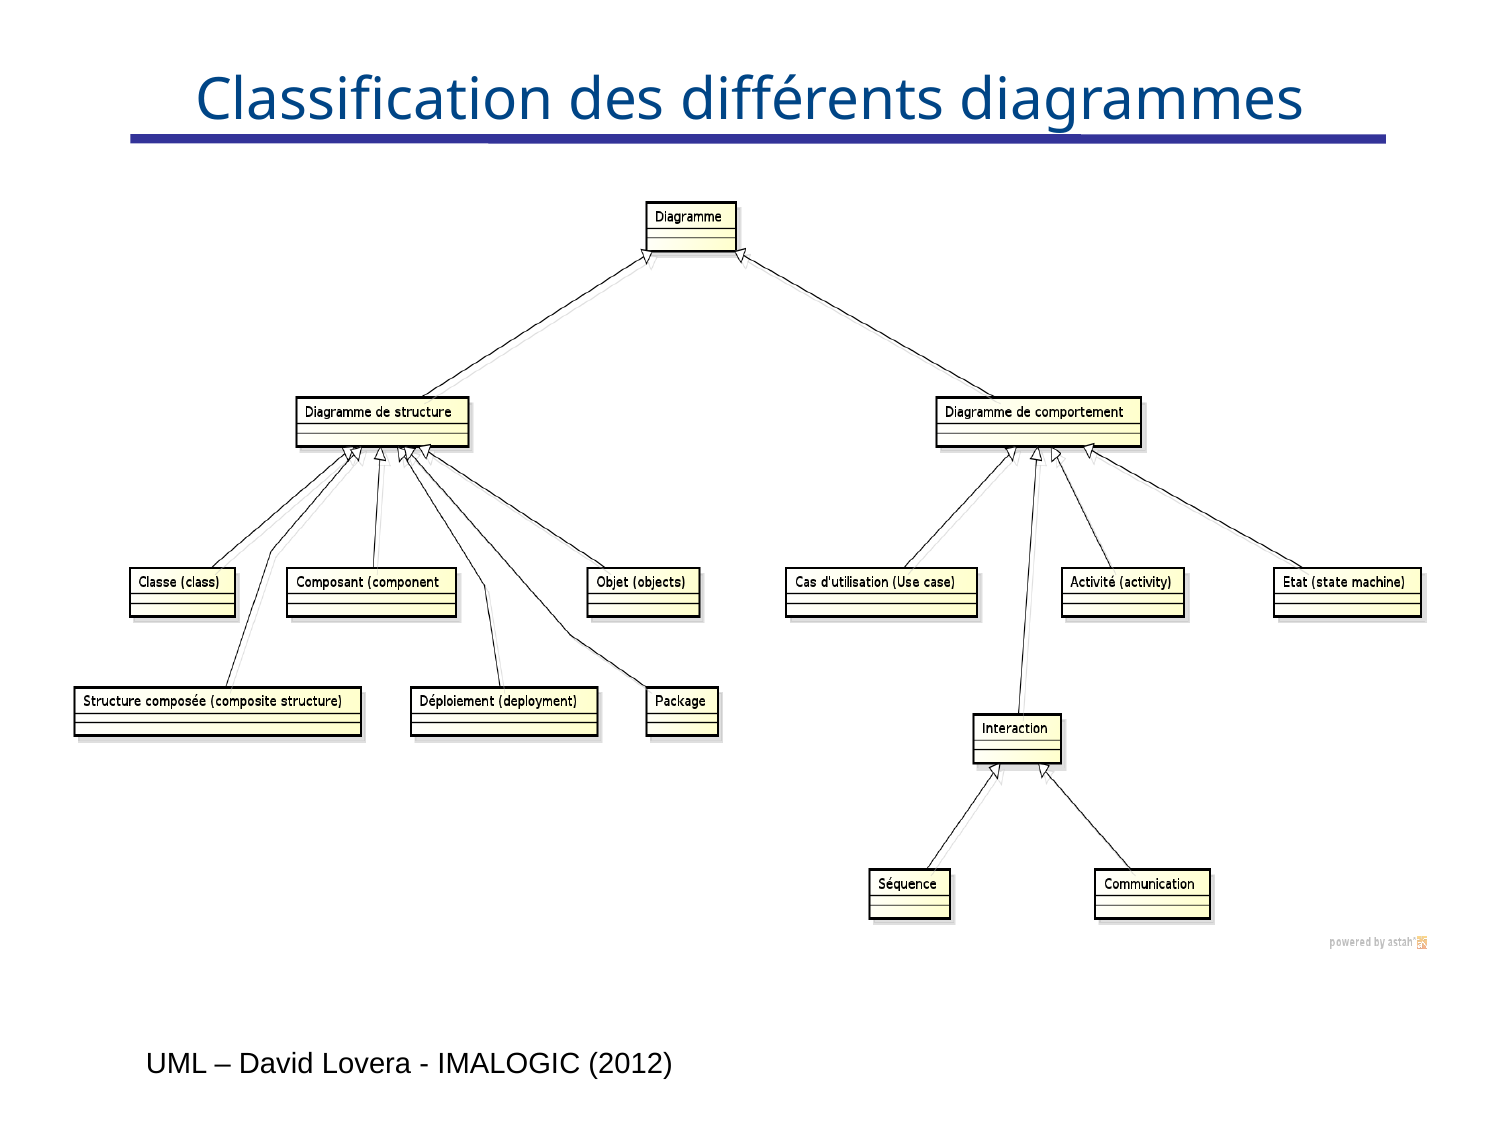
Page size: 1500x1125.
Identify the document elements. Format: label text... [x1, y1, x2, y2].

picture [65, 190, 1430, 953]
title Classification des différents diagrammes [74, 44, 1425, 150]
list UML – David Lovera - IMALOGIC (2012) [74, 1047, 1425, 1087]
